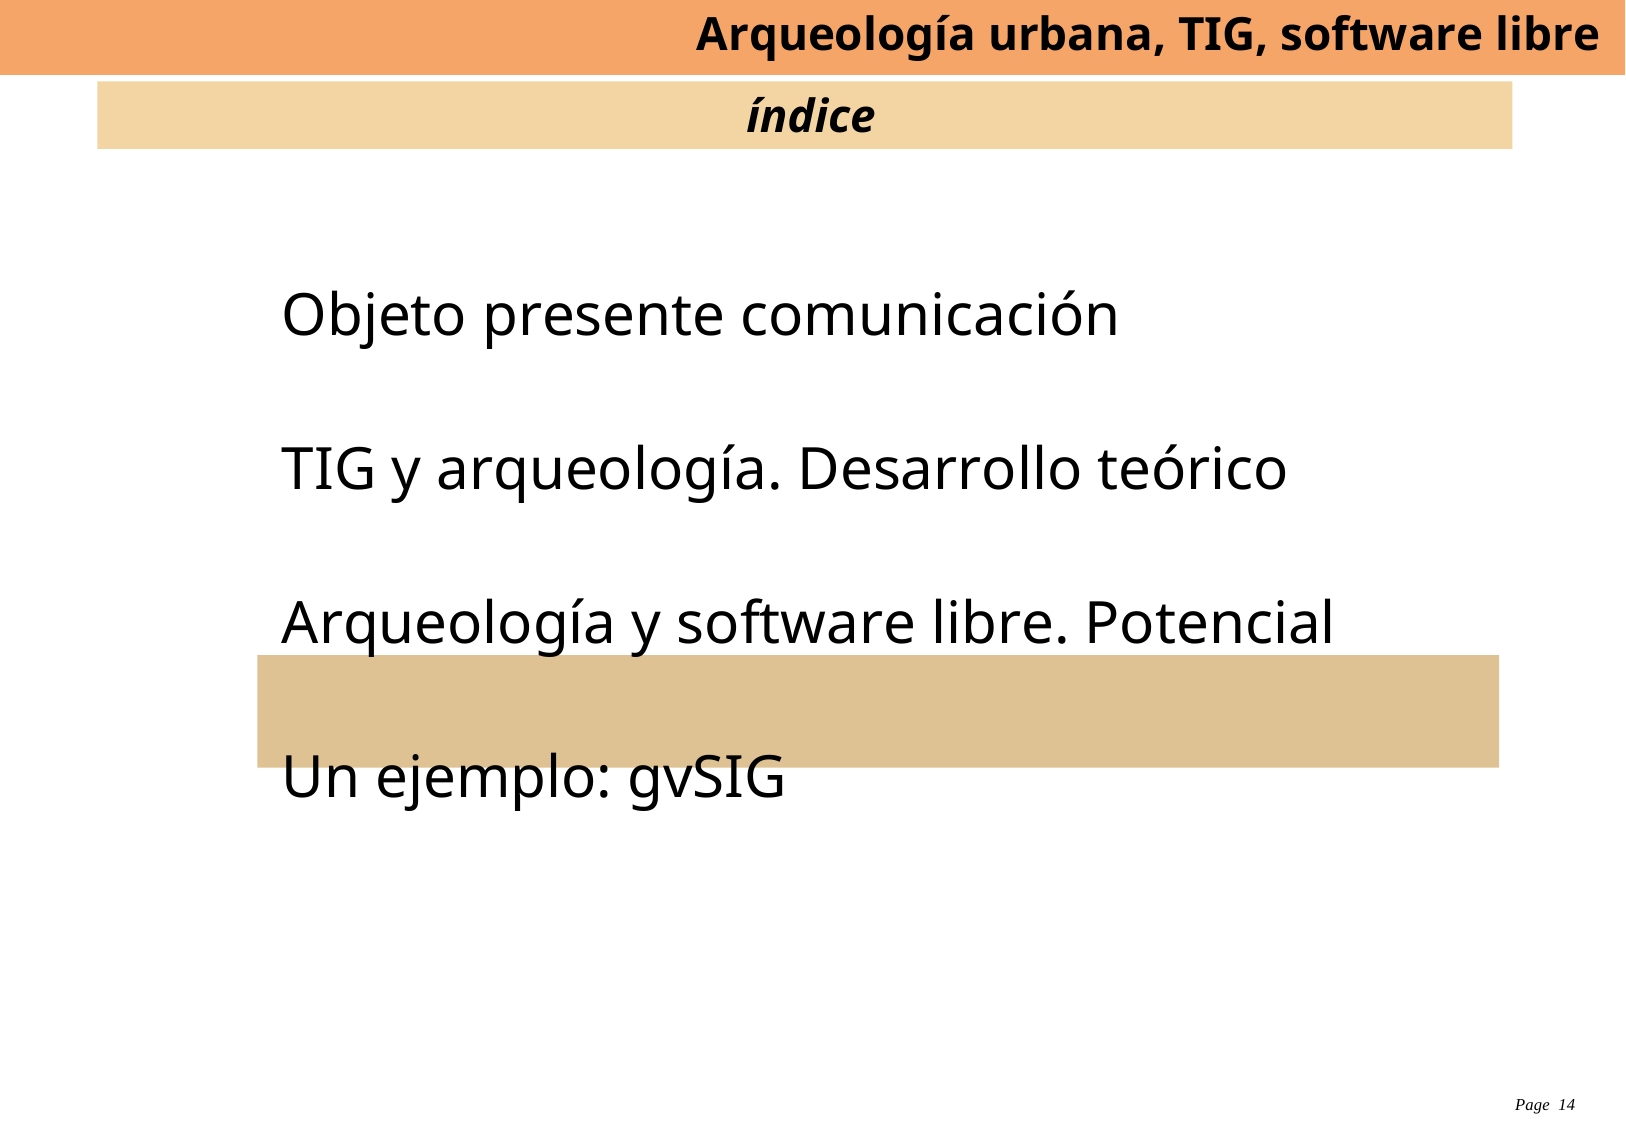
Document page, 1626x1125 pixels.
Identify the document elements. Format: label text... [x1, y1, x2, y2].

text_box Objeto presente comunicación TIG y arqueología. Desarrollo teórico Arqueología y software libre. Potencial Un ejemplo: gvSIG [269, 243, 1498, 822]
text_box [0, 0, 1626, 75]
text_box [257, 655, 269, 768]
text_box índice [97, 81, 1513, 149]
text_box Arqueología urbana, TIG, software libre [600, 0, 1616, 73]
